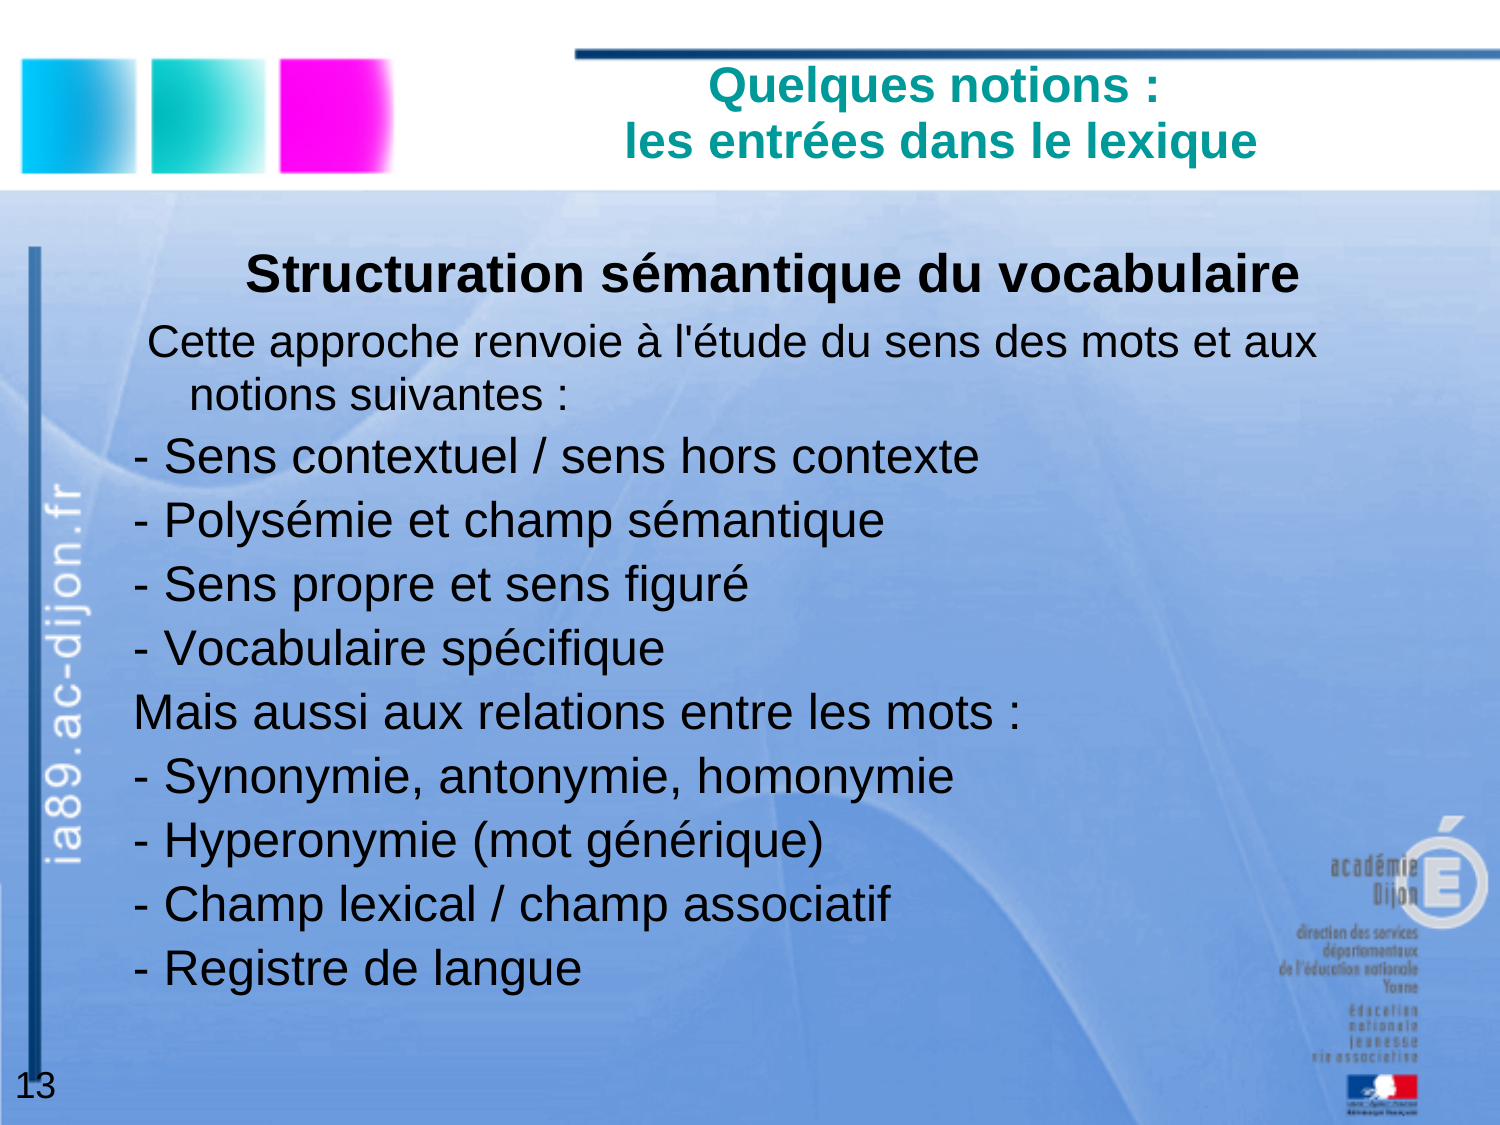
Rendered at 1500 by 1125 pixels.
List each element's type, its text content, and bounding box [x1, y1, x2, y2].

title Quelques notions : les entrées dans le lexique [425, 42, 1459, 185]
text_box <numéro> [0, 1054, 657, 1125]
list Structuration sémantique du vocabulaire Cette approche renvoie à l'étude du sens des mots et aux notions suivantes : - Sens contextuel / sens hors contexte - Polysémie et champ sémantique - Sens propre et sens figuré - Vocabulaire spécifique Mais aussi aux relations entre les mots : - Synonymie, antonymie, homonymie - Hyperonymie (mot générique) - Champ lexical / champ associatif - Registre de langue [118, 236, 1421, 1070]
picture [0, 0, 1500, 1125]
